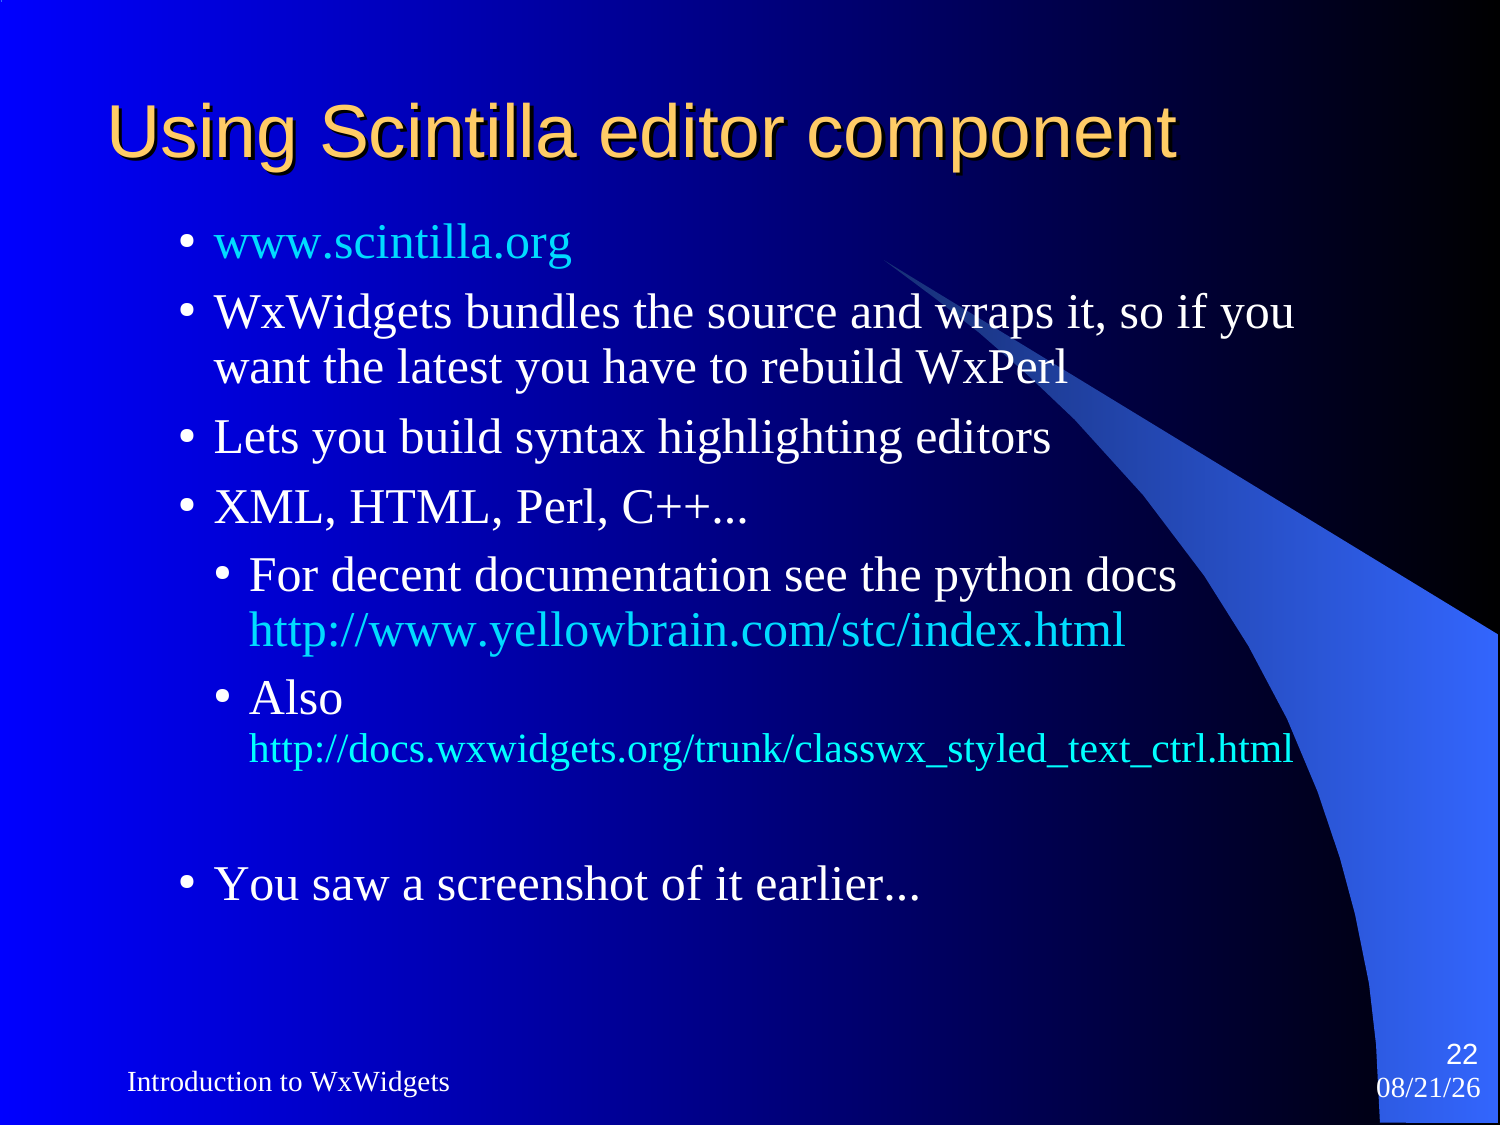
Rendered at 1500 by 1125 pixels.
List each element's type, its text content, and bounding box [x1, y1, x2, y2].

list [112, 177, 1388, 1034]
title Using Scintilla editor component [91, 26, 1418, 237]
